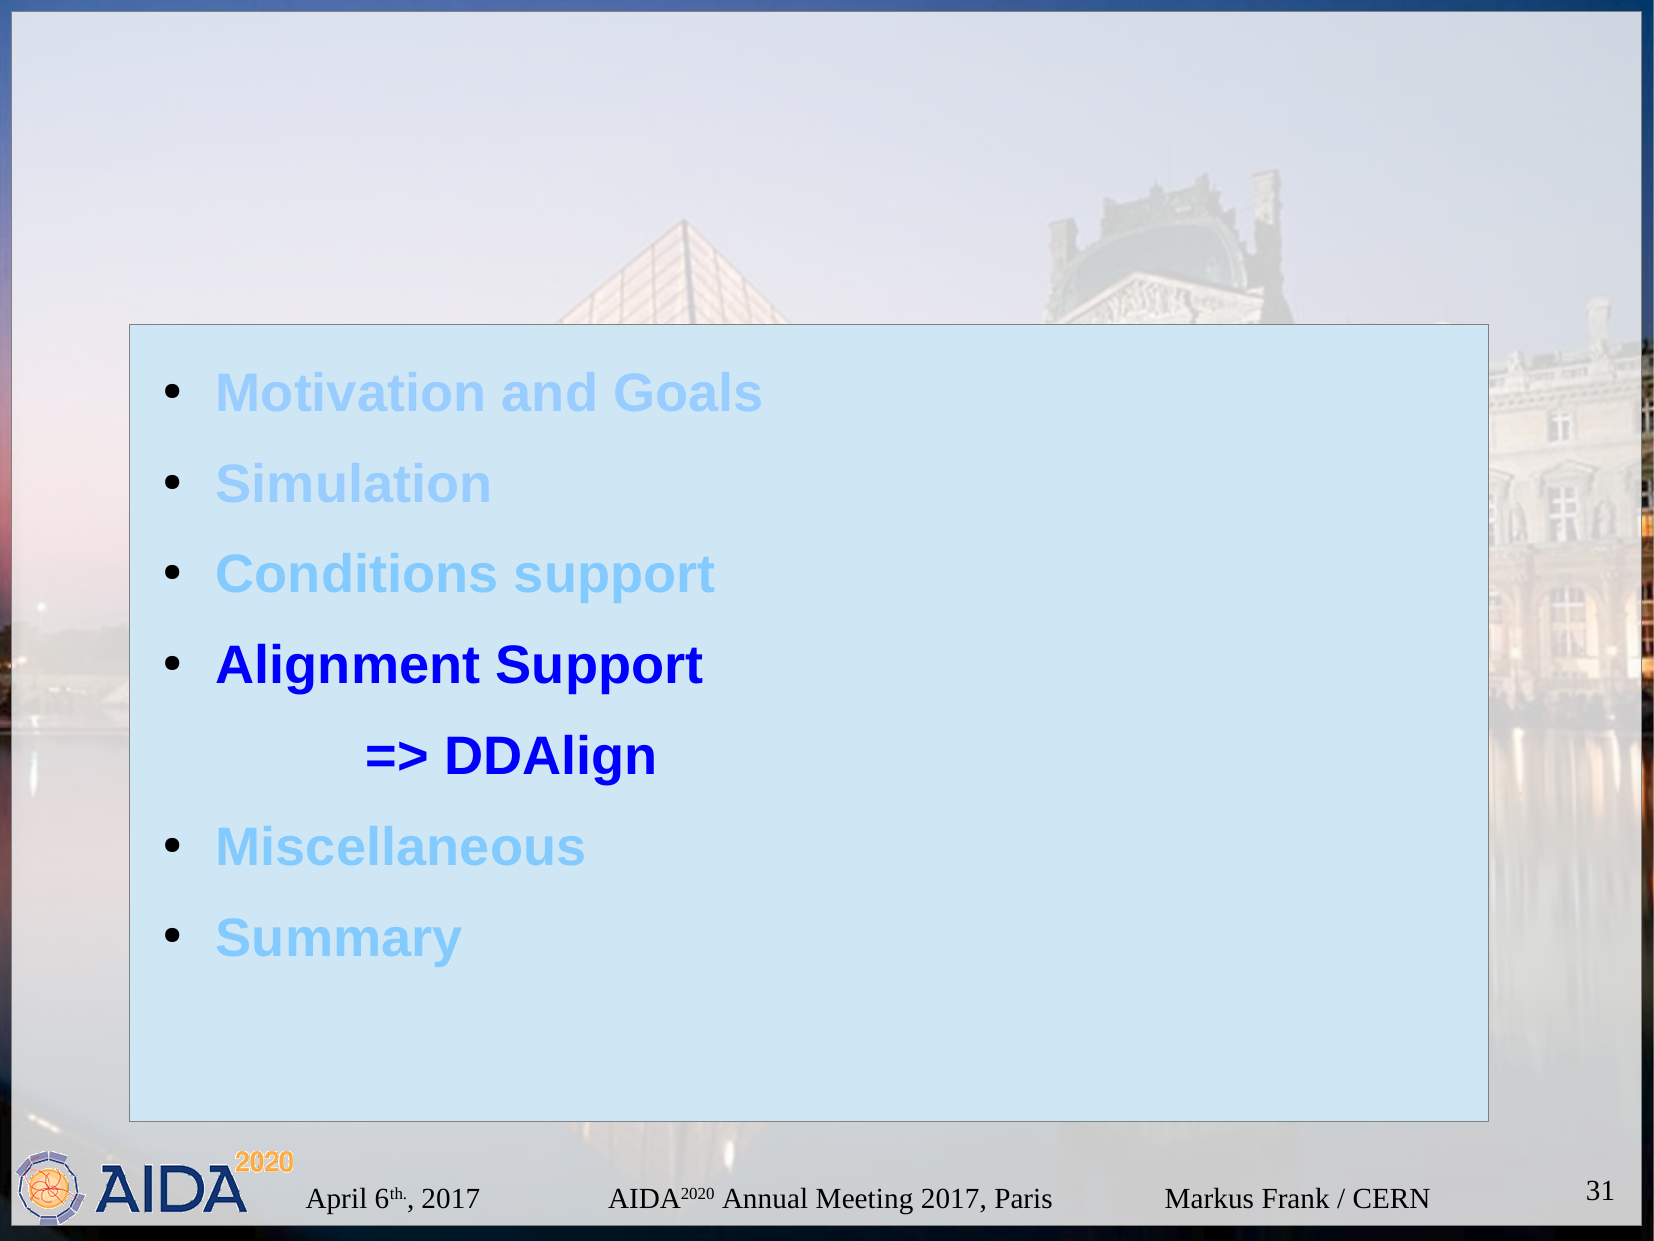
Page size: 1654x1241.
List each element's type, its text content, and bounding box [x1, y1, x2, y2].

text_box Motivation and Goals Simulation Conditions support Alignment Support => DDAlign Miscellaneous Summary [129, 324, 1489, 1122]
picture [0, 0, 1654, 1241]
